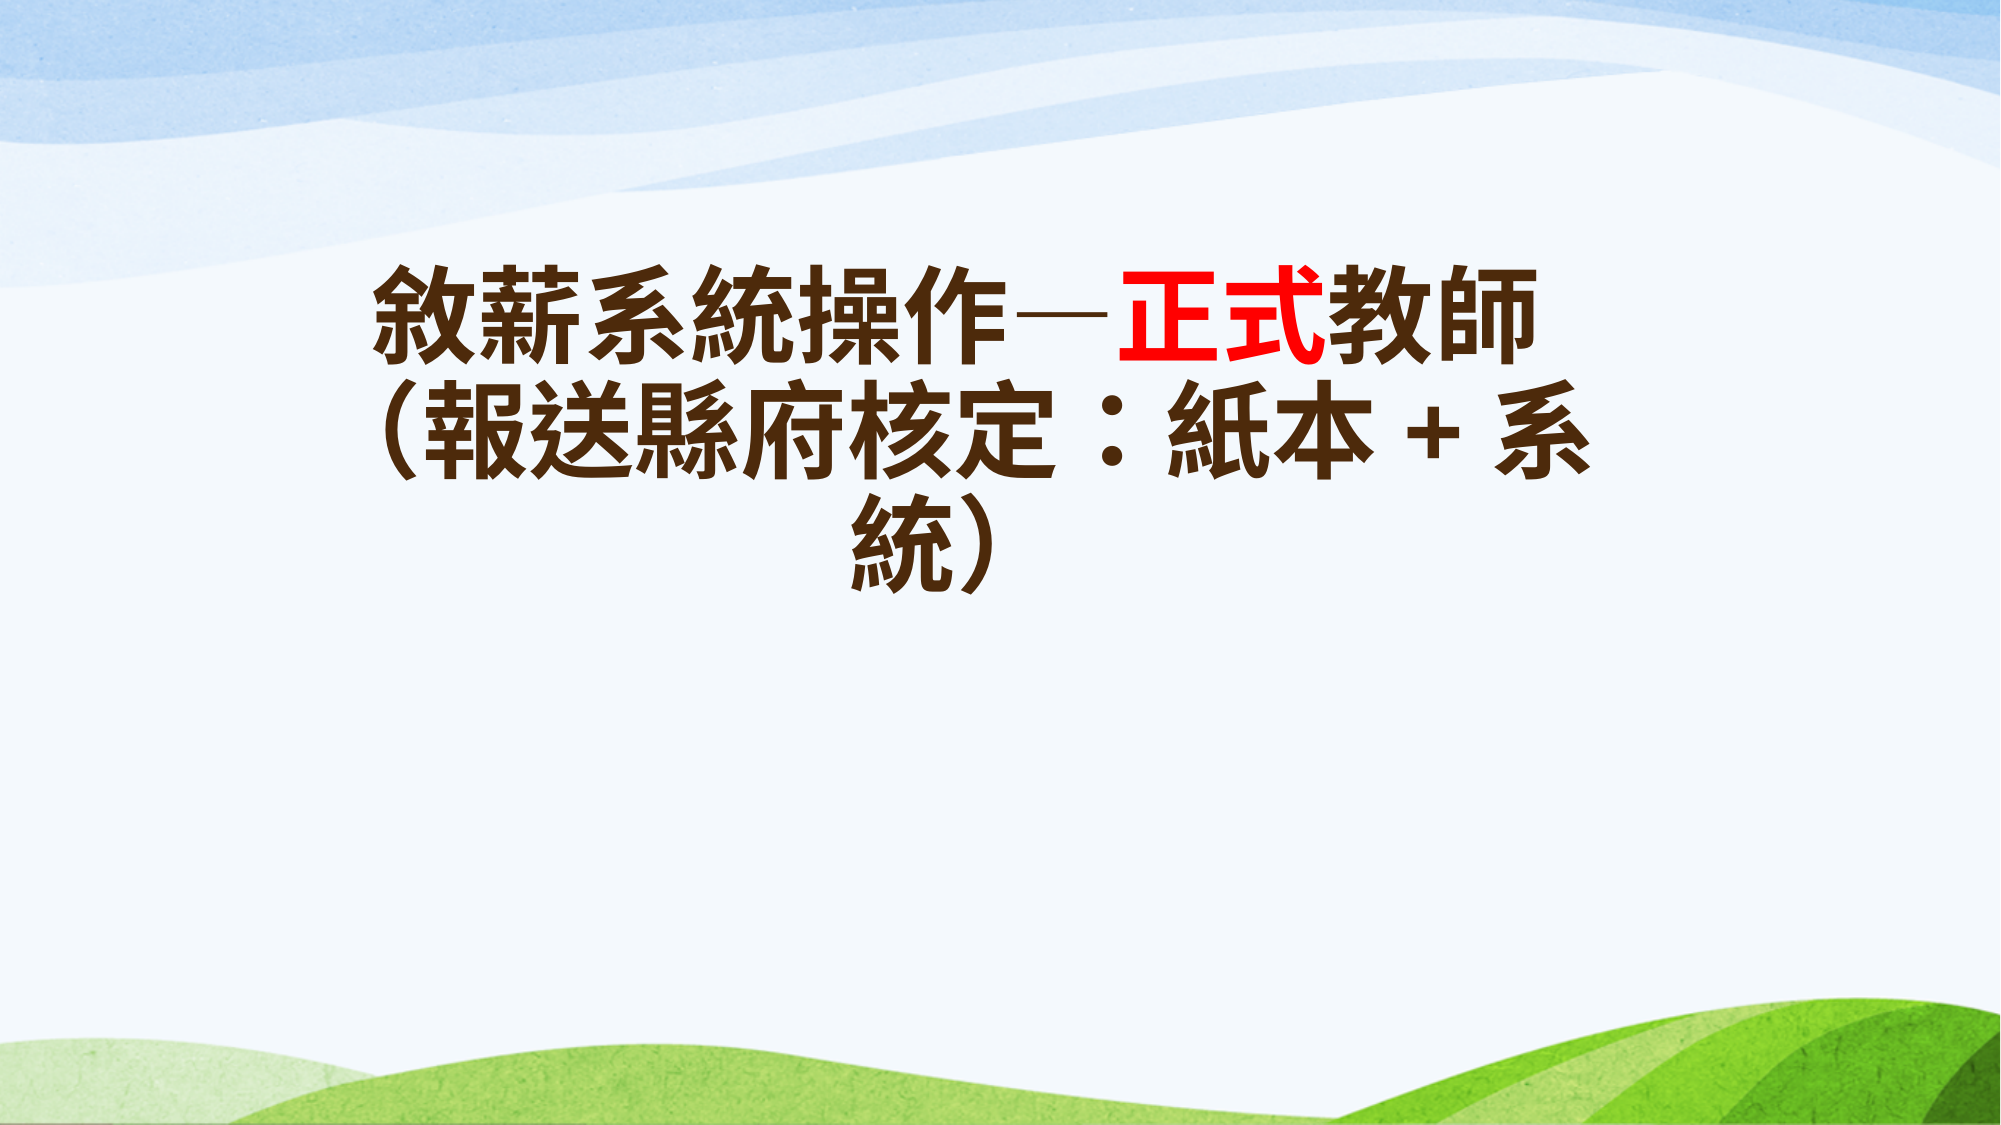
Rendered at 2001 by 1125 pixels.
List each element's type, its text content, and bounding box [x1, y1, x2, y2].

title 敘薪系統操作—正式教師 （報送縣府核定：紙本+系統） [201, 340, 1711, 616]
picture [0, 0, 2001, 1125]
